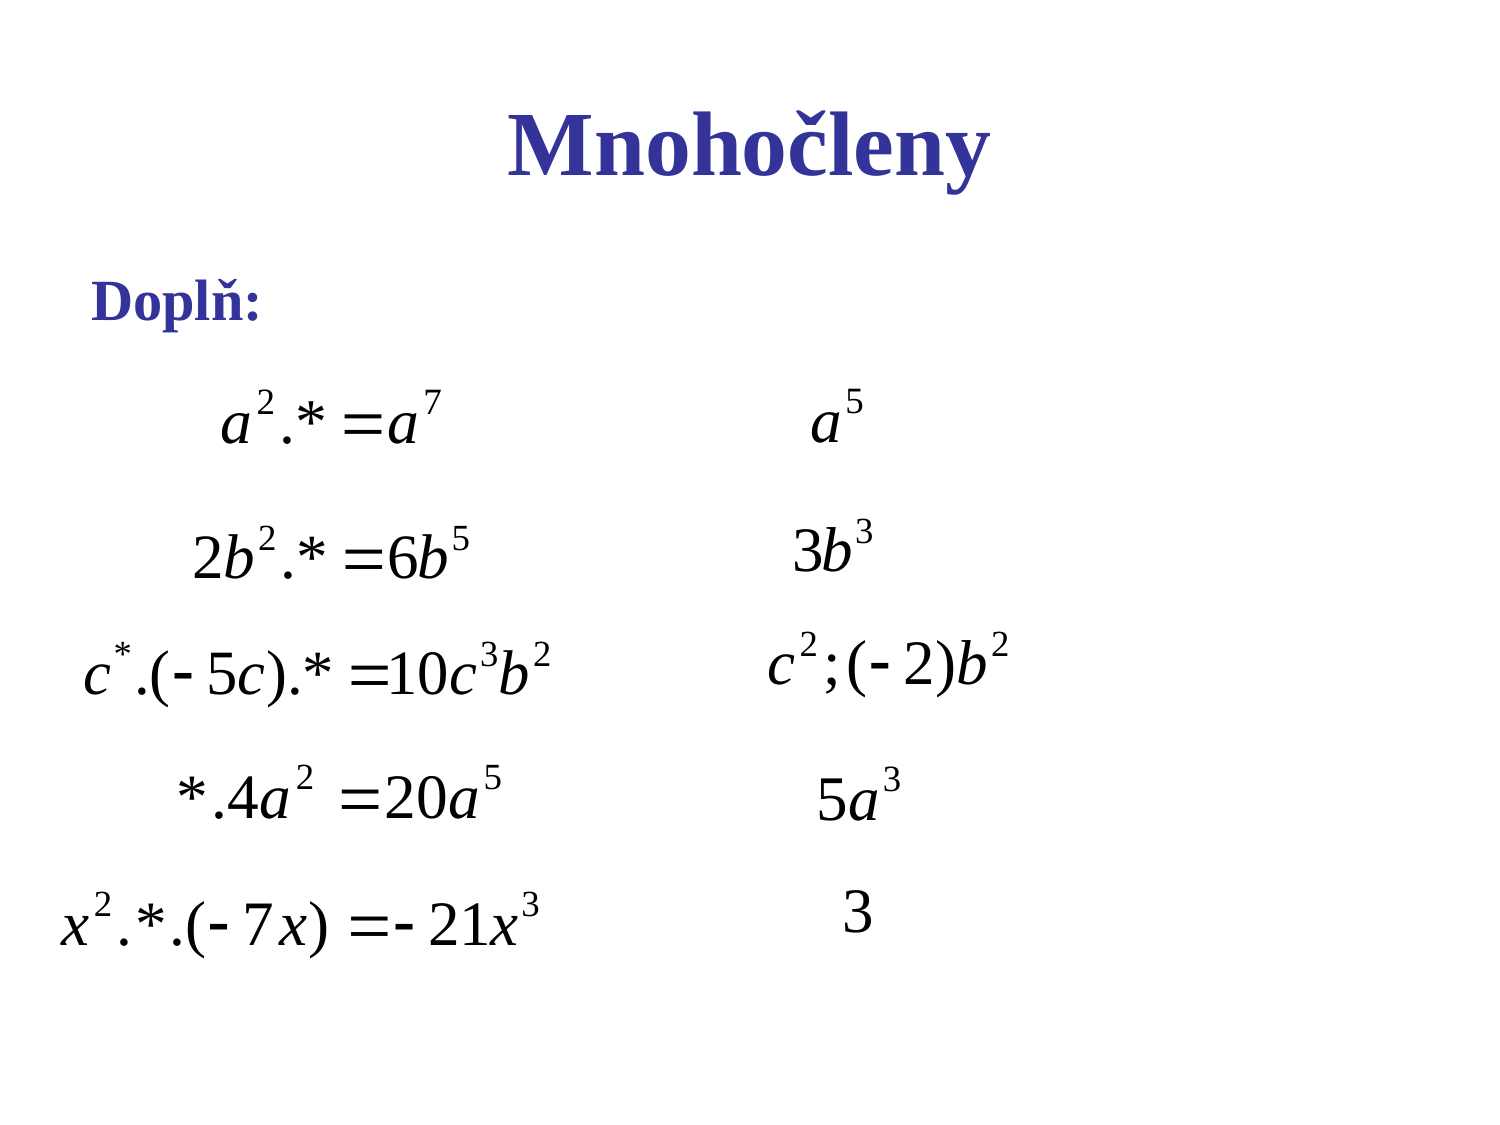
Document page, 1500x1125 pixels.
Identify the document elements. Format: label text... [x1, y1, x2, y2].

chart [801, 373, 875, 459]
chart [75, 626, 561, 722]
chart [835, 874, 883, 949]
chart [183, 510, 483, 595]
title Mnohočleny [75, 45, 1426, 233]
chart [210, 374, 455, 460]
chart [49, 876, 550, 972]
text_box Doplň: [76, 245, 1211, 350]
chart [171, 749, 514, 835]
chart [785, 503, 886, 588]
chart [759, 616, 1022, 712]
chart [809, 751, 909, 837]
